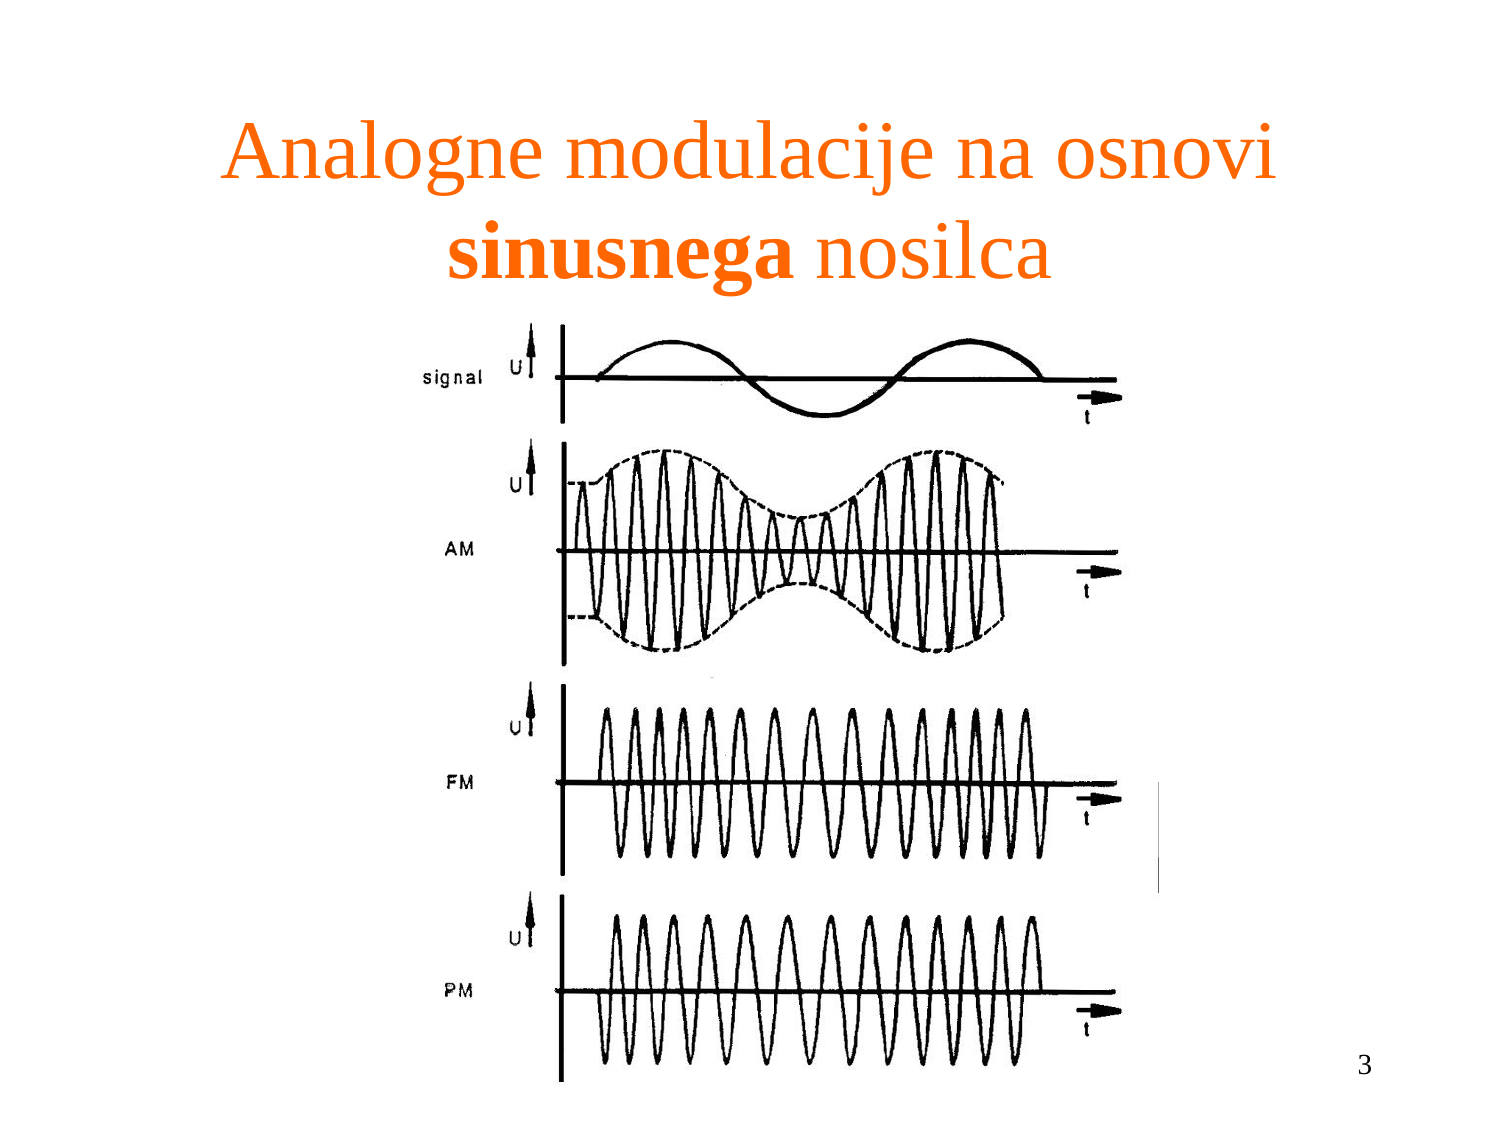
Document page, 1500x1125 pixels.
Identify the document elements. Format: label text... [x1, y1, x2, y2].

title Analogne modulacije na osnovi sinusnega nosilca [112, 101, 1388, 290]
picture [419, 314, 1159, 1093]
slide_number <number> [1074, 1025, 1388, 1100]
